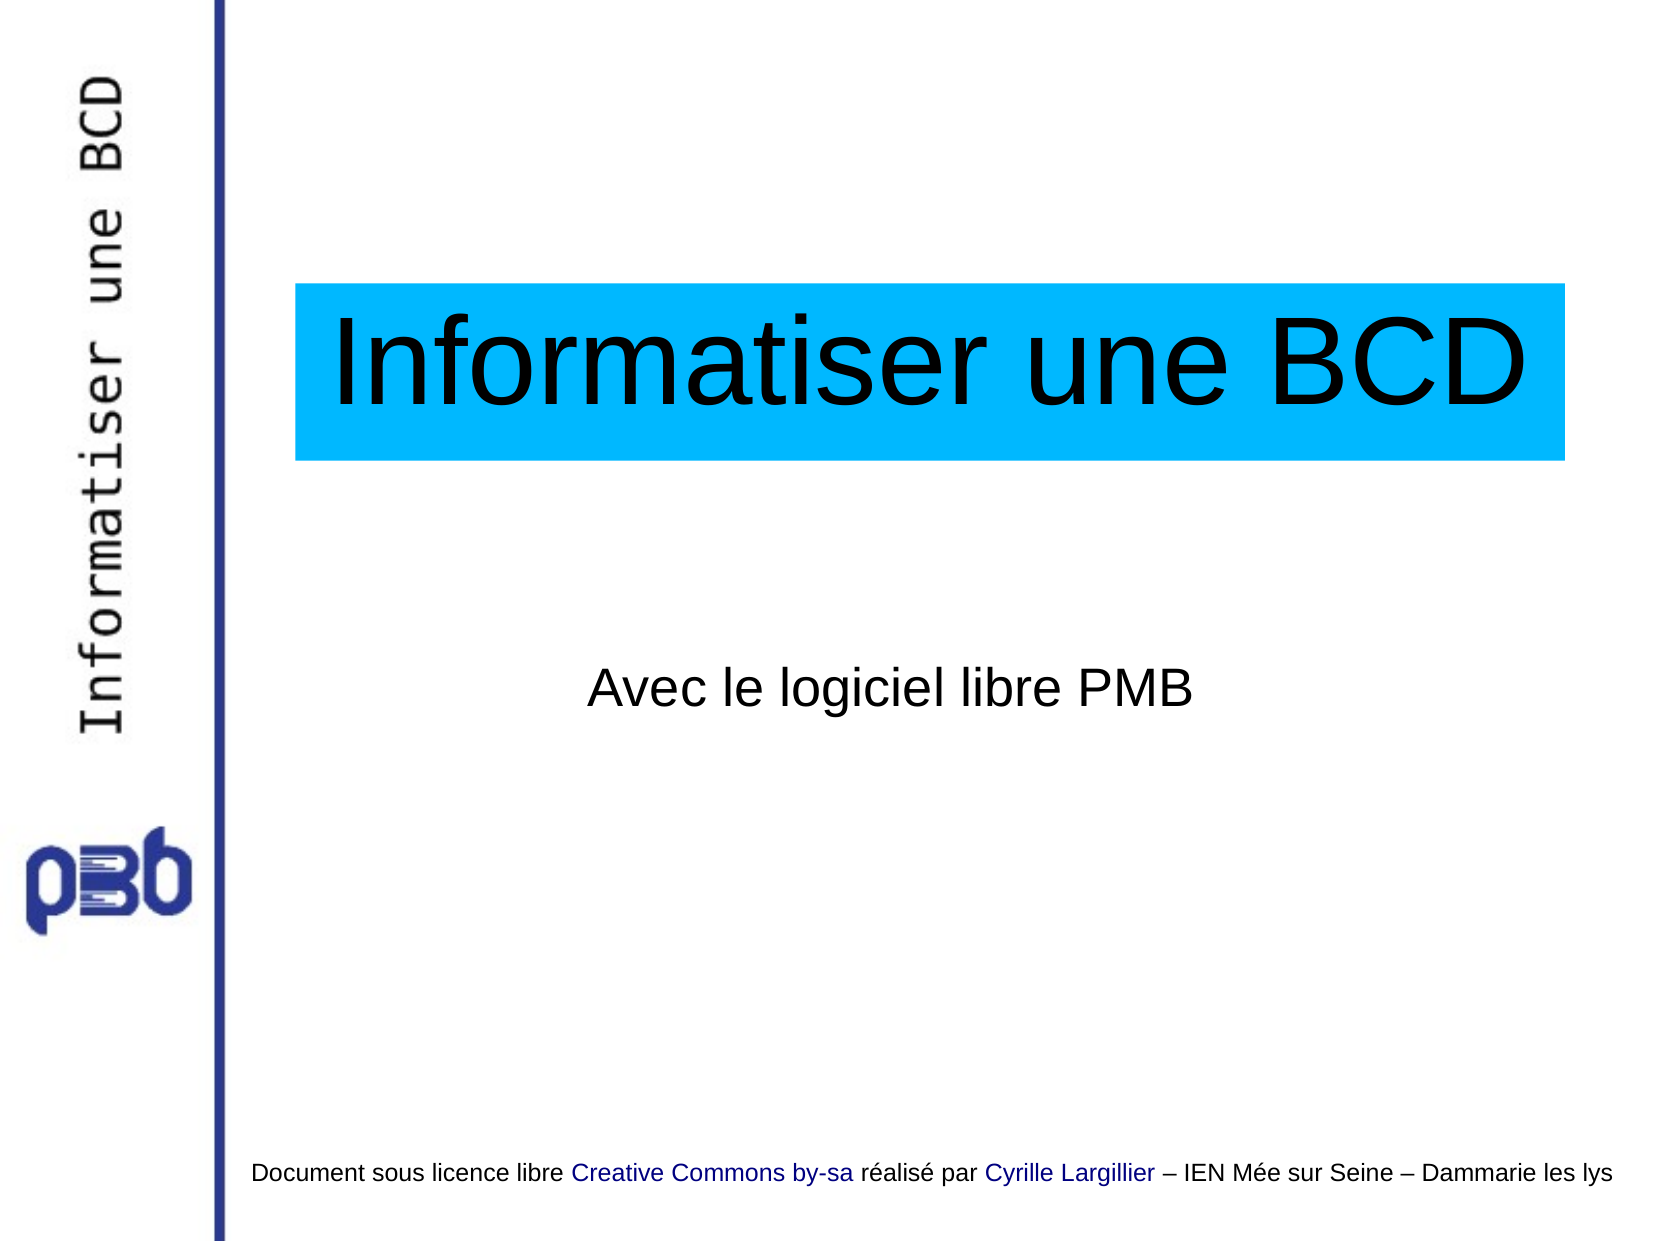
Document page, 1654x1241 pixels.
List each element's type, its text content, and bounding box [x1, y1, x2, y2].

text_box Document sous licence libre Creative Commons by-sa réalisé par Cyrille Largillier – IEN Mée sur Seine – Dammarie les lys [236, 1151, 1654, 1195]
text_box Informatiser une BCD [295, 283, 1565, 461]
picture [0, 0, 1654, 1241]
text_box Avec le logiciel libre PMB [572, 649, 1211, 725]
